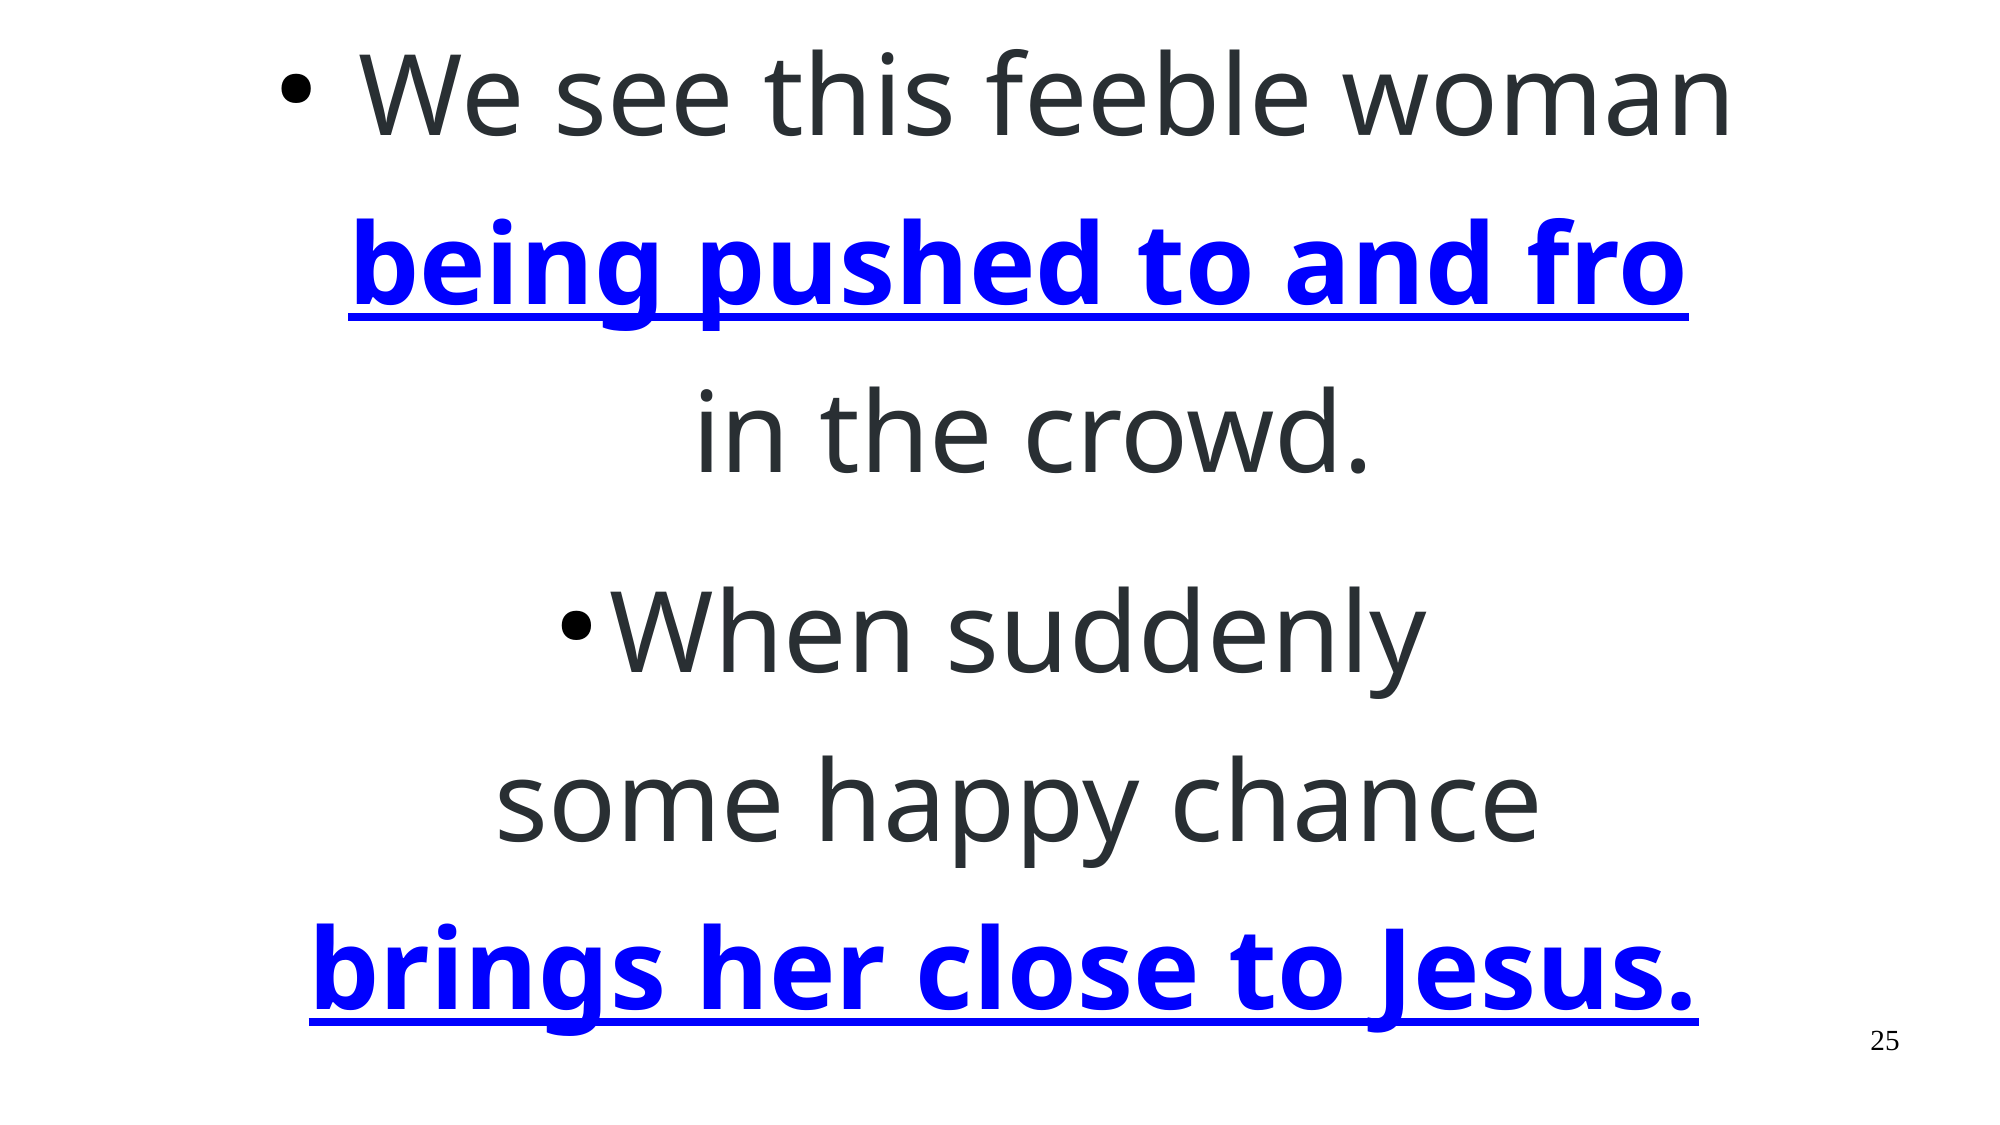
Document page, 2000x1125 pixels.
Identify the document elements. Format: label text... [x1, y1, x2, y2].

list We see this feeble woman being pushed to and fro in the crowd. When suddenly some happy chance brings her close to Jesus. [0, 0, 1996, 1123]
